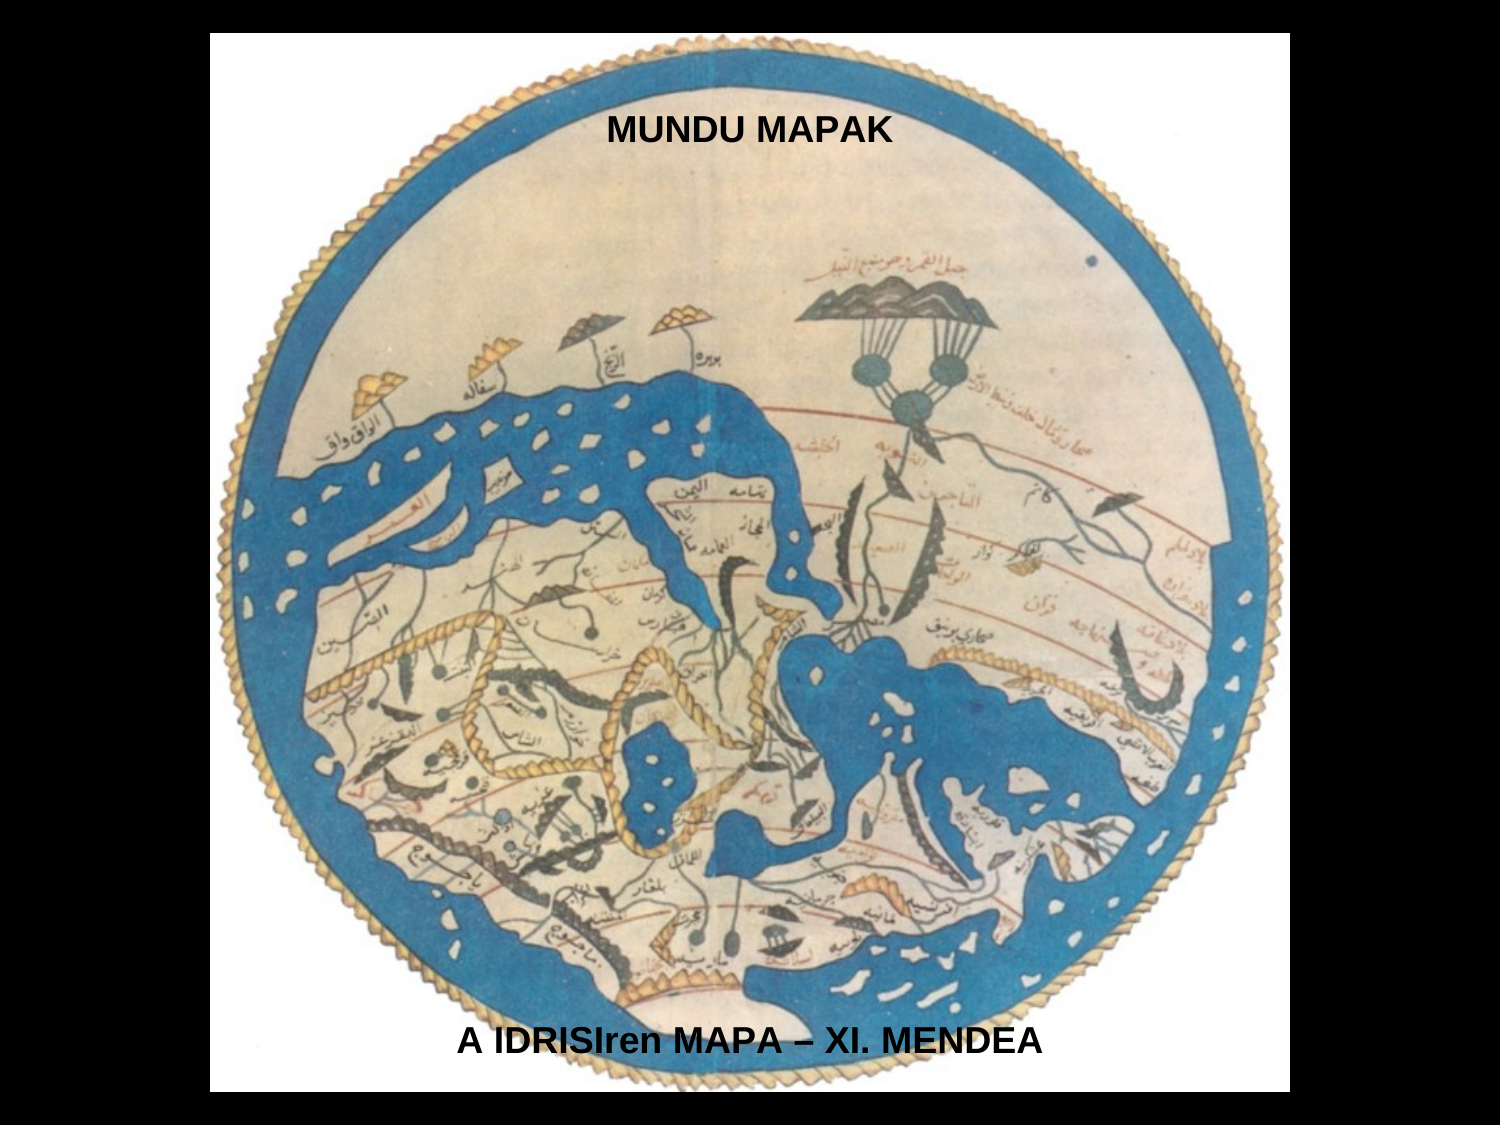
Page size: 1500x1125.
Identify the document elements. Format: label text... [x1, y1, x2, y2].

picture [210, 33, 1290, 1092]
text_box MUNDU MAPAK [395, 100, 1105, 159]
text_box A IDRISIren MAPA – XI. MENDEA [372, 1011, 1129, 1069]
